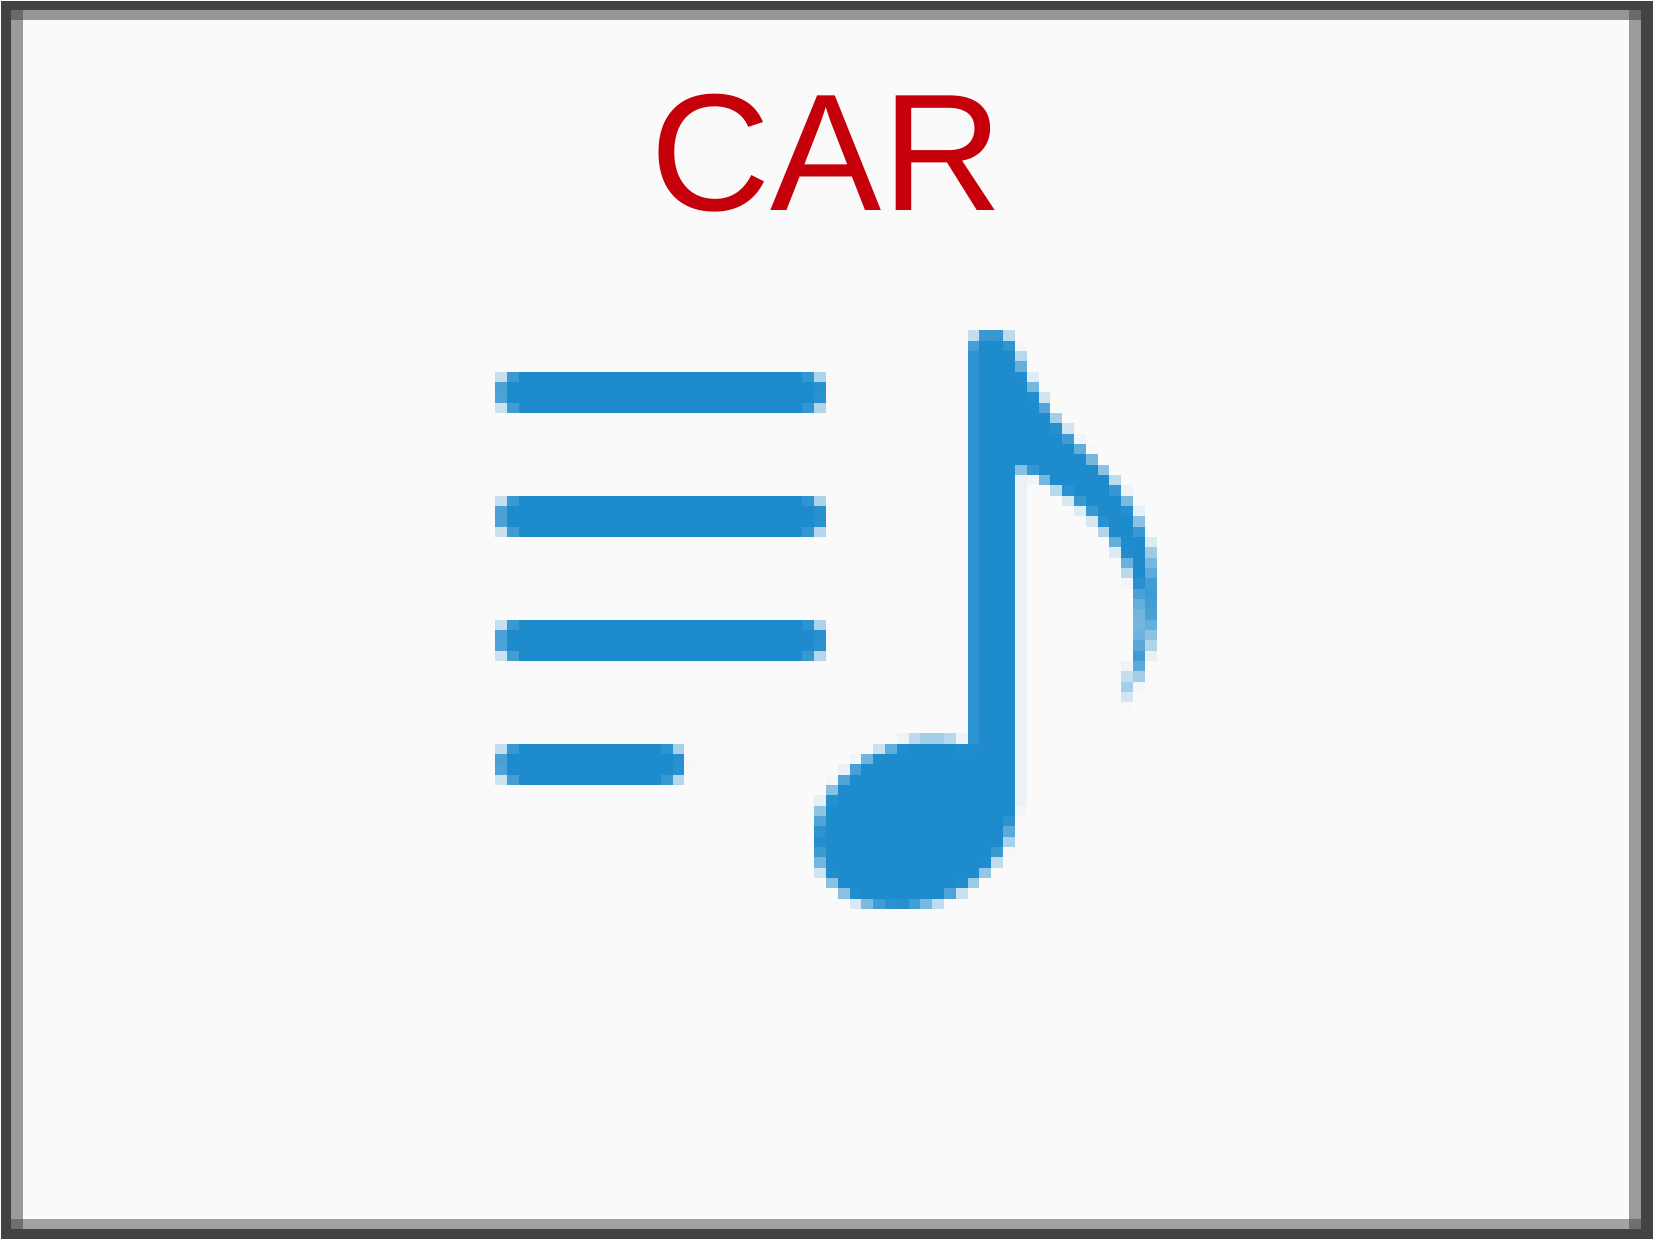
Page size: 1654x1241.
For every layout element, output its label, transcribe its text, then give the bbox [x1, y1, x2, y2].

text_box [0, 0, 1654, 1241]
title CAR [82, 56, 1571, 250]
